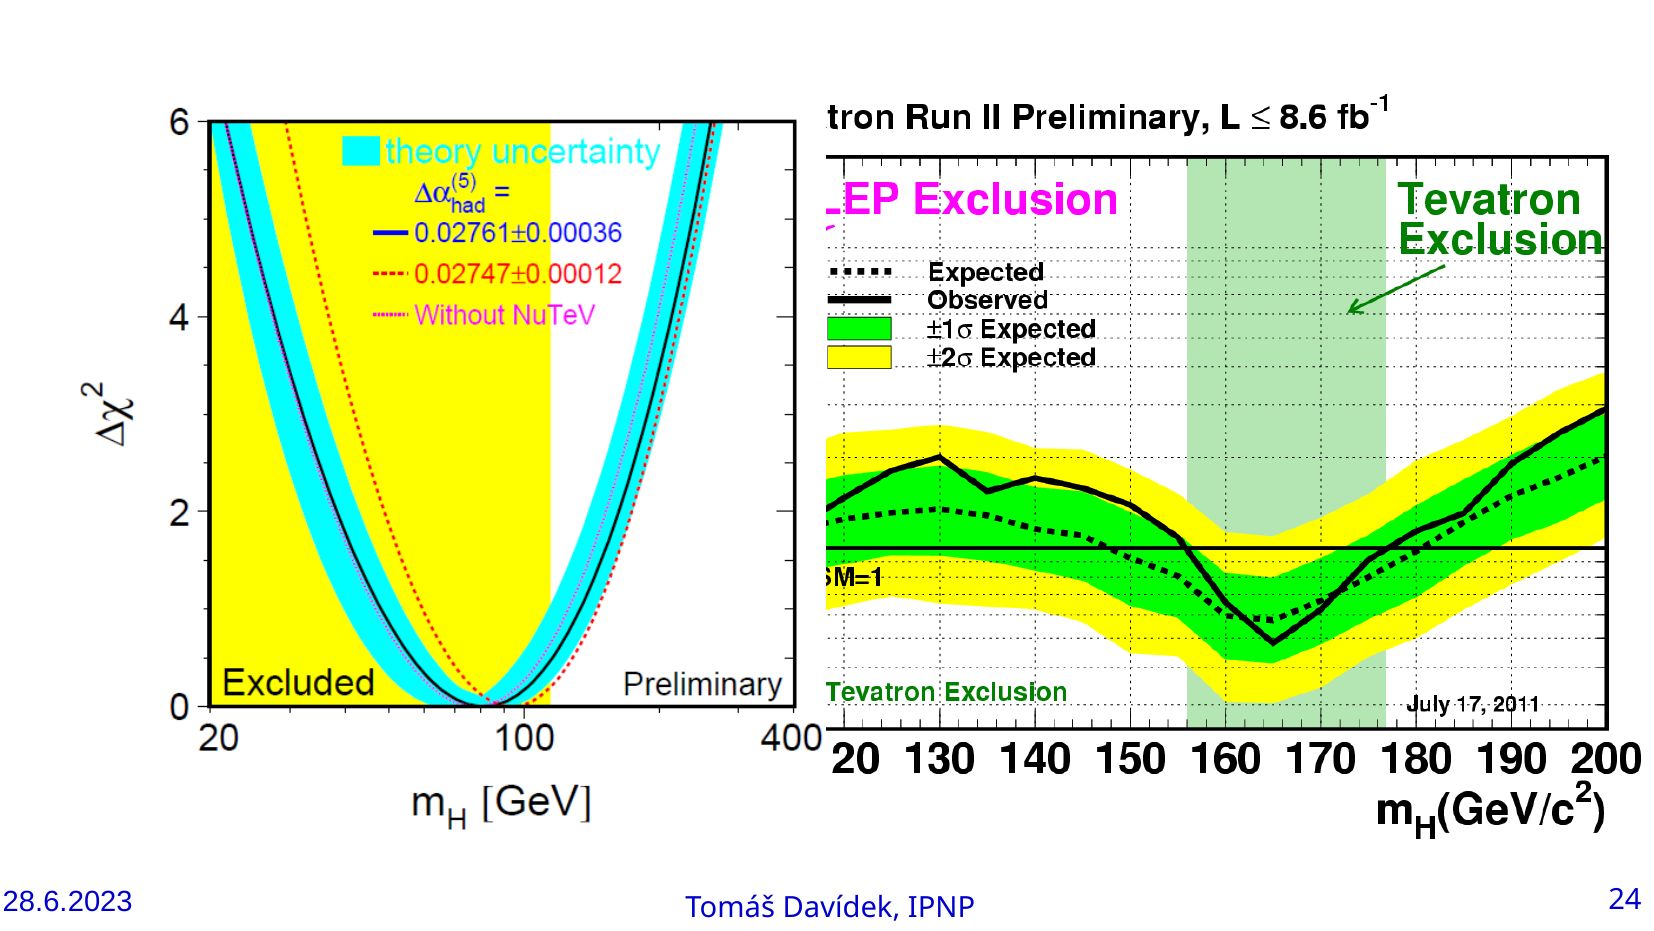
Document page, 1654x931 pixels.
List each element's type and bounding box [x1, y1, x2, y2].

picture [59, 88, 1654, 839]
